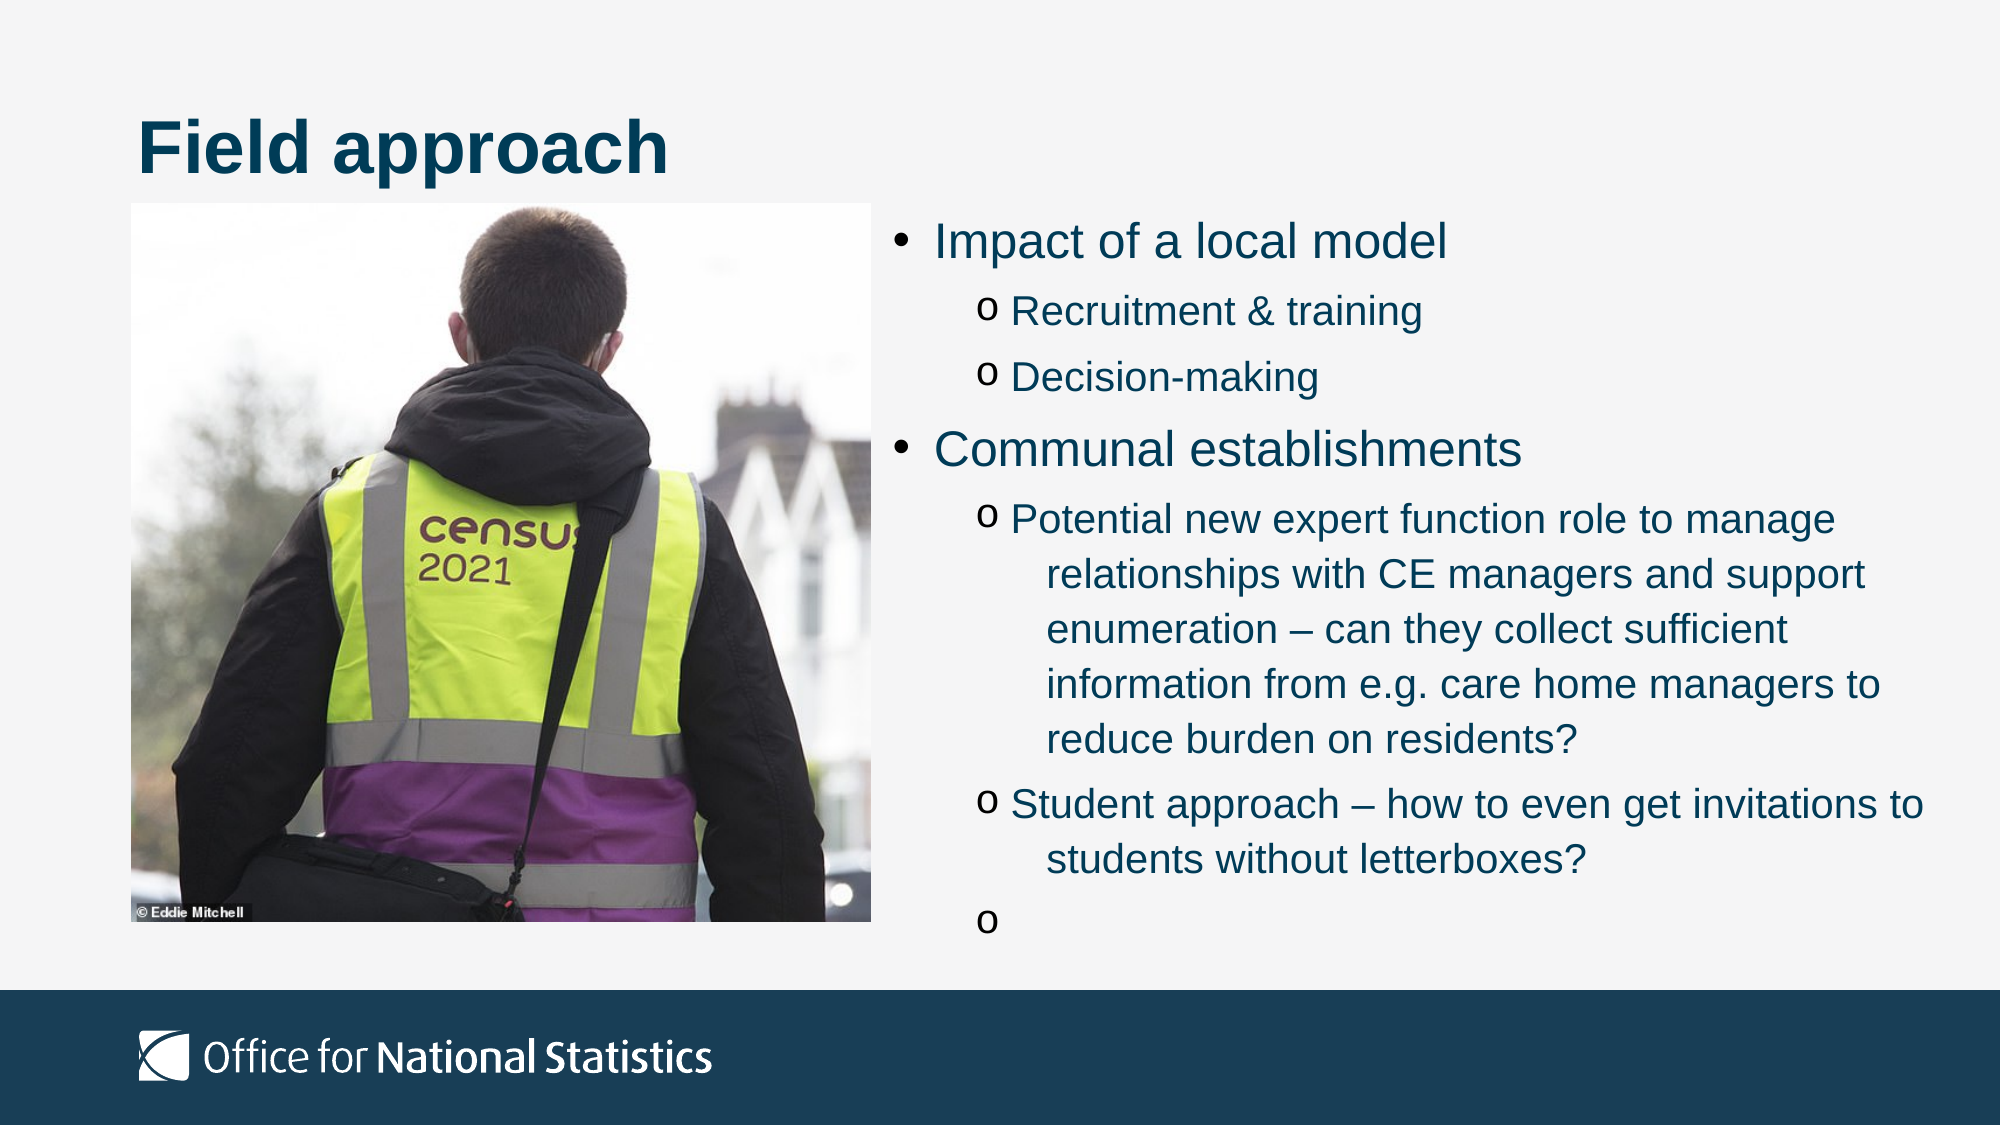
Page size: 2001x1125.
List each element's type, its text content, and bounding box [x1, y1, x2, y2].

title Field approach [137, 105, 1863, 192]
picture [131, 203, 871, 922]
list Impact of a local model Recruitment & training Decision-making Communal establishments Potential new expert function role to manage relationships with CE managers and support enumeration – can they collect sufficient information from e.g. care home managers to reduce burden on residents? Student approach – how to even get invitations to students without letterboxes? [892, 202, 1961, 951]
